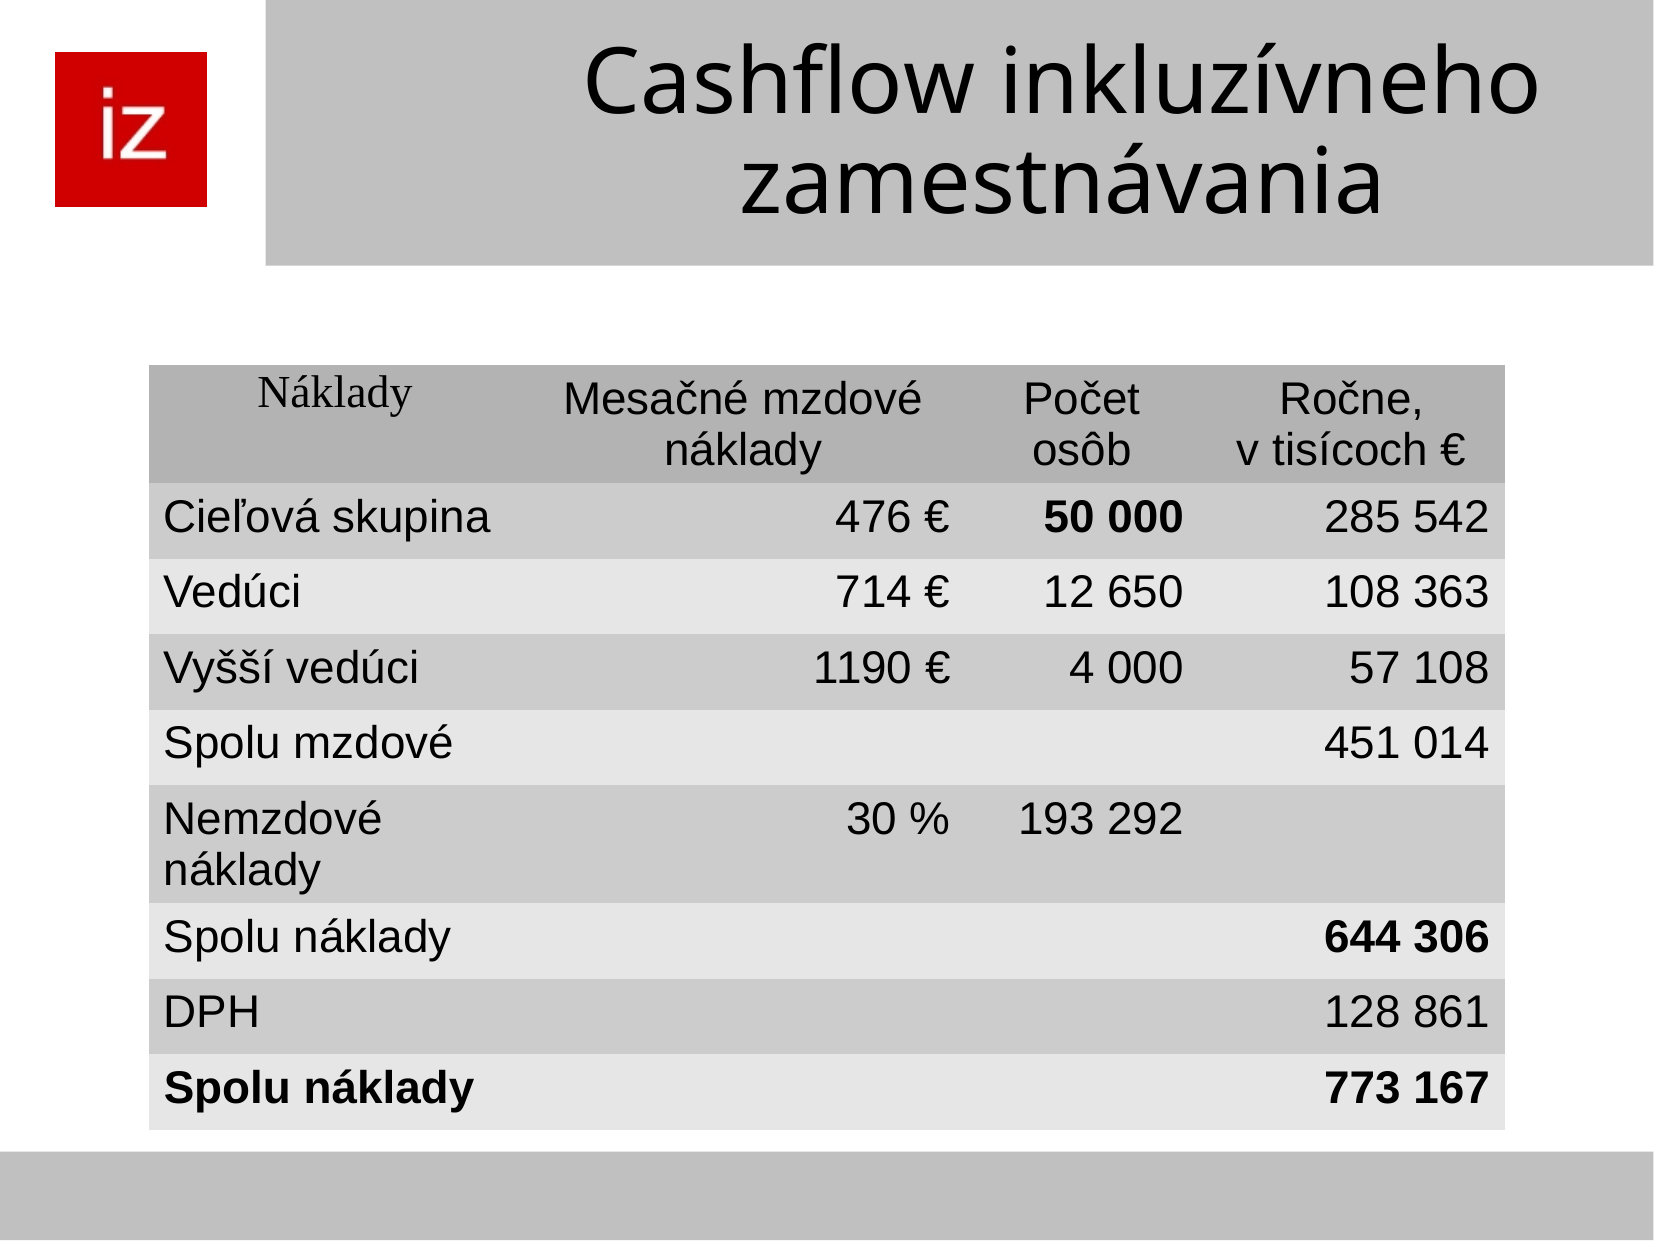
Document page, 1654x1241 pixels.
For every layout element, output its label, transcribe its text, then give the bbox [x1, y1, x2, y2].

table_cell 644 306 [1199, 903, 1505, 979]
table_cell [521, 1054, 965, 1130]
table_cell Cieľová skupina [149, 483, 521, 559]
table_cell 1190 € [521, 634, 965, 710]
table_cell Spolu náklady [149, 1054, 521, 1130]
table_cell Vyšší vedúci [149, 634, 521, 710]
table_cell Nemzdové náklady [149, 785, 521, 903]
picture [55, 52, 207, 207]
table_cell 12 650 [965, 559, 1199, 634]
table_cell [965, 1054, 1199, 1130]
table_cell [965, 979, 1199, 1054]
table_cell Spolu náklady [149, 903, 521, 979]
table_cell 128 861 [1199, 979, 1505, 1054]
table_header Ročne, v tisícoch € [1199, 365, 1505, 483]
table_cell [521, 979, 965, 1054]
table_header Mesačné mzdové náklady [521, 365, 965, 483]
table_cell [965, 903, 1199, 979]
table_cell 714 € [521, 559, 965, 634]
table_header Počet osôb [965, 365, 1199, 483]
table_cell 193 292 [965, 785, 1199, 903]
table_cell [965, 710, 1199, 785]
table_cell [521, 903, 965, 979]
table_cell 4 000 [965, 634, 1199, 710]
table_cell 57 108 [1199, 634, 1505, 710]
table_cell Spolu mzdové [149, 710, 521, 785]
table_cell [521, 710, 965, 785]
table_cell 50 000 [965, 483, 1199, 559]
table_cell 773 167 [1199, 1054, 1505, 1130]
table_cell [1199, 785, 1505, 903]
table_cell 108 363 [1199, 559, 1505, 634]
table_cell 30 % [521, 785, 965, 903]
title Cashflow inkluzívneho zamestnávania [561, 29, 1565, 237]
table_cell 285 542 [1199, 483, 1505, 559]
table_cell 476 € [521, 483, 965, 559]
table_header Náklady [149, 365, 521, 483]
table_cell Vedúci [149, 559, 521, 634]
table_cell DPH [149, 979, 521, 1054]
table_cell 451 014 [1199, 710, 1505, 785]
